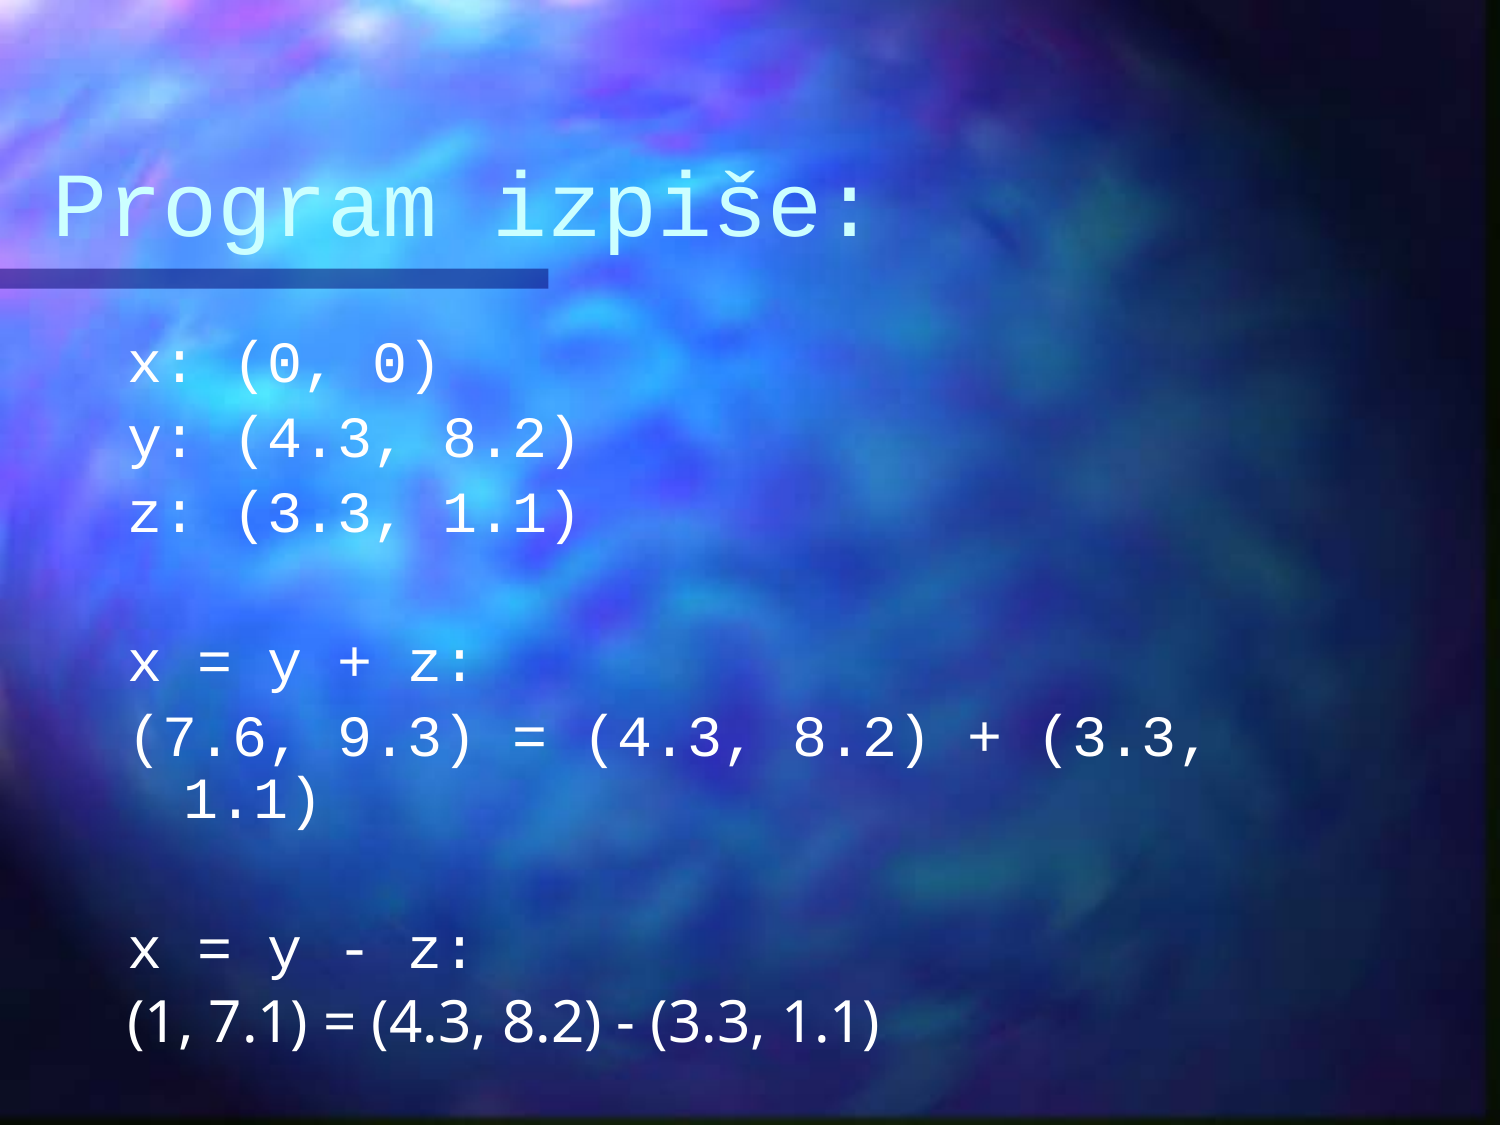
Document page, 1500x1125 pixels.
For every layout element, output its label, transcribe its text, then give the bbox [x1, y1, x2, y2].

picture [0, 0, 1500, 1125]
list x: (0, 0) y: (4.3, 8.2) z: (3.3, 1.1) x = y + z: (7.6, 9.3) = (4.3, 8.2) + (3.3, 1.1) x = y - z: (1, 7.1) = (4.3, 8.2) - (3.3, 1.1) [112, 324, 1388, 1000]
title Program izpiše: [37, 75, 1313, 263]
